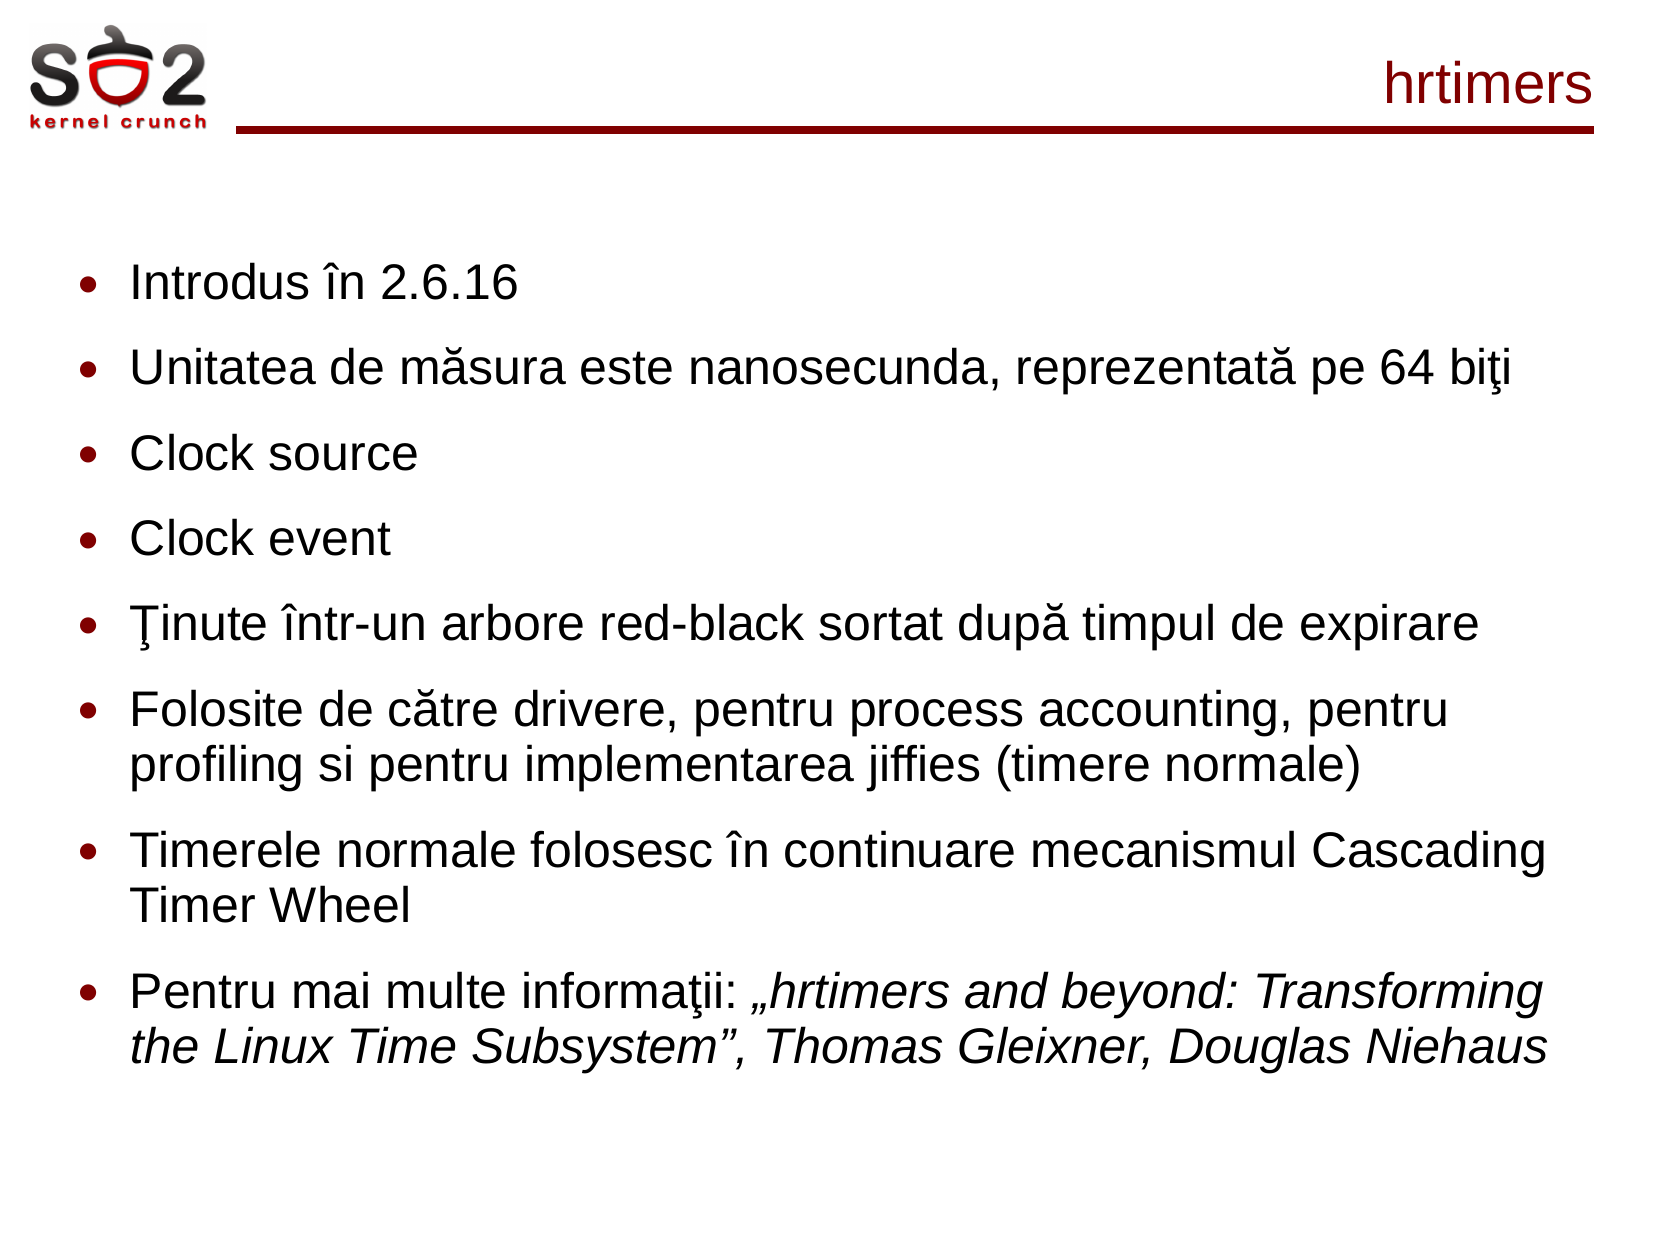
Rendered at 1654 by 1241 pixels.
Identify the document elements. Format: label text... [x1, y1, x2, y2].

picture [29, 23, 207, 130]
list Introdus în 2.6.16 Unitatea de măsura este nanosecunda, reprezentată pe 64 biţi Clock source Clock event Ţinute într-un arbore red-black sortat după timpul de expirare Folosite de către drivere, pentru process accounting, pentru profiling si pentru implementarea jiffies (timere normale) Timerele normale folosesc în continuare mecanismul Cascading Timer Wheel Pentru mai multe informaţii: „hrtimers and beyond: Transforming the Linux Time Subsystem”, Thomas Gleixner, Douglas Niehaus [59, 184, 1595, 1145]
title hrtimers [236, 51, 1595, 117]
